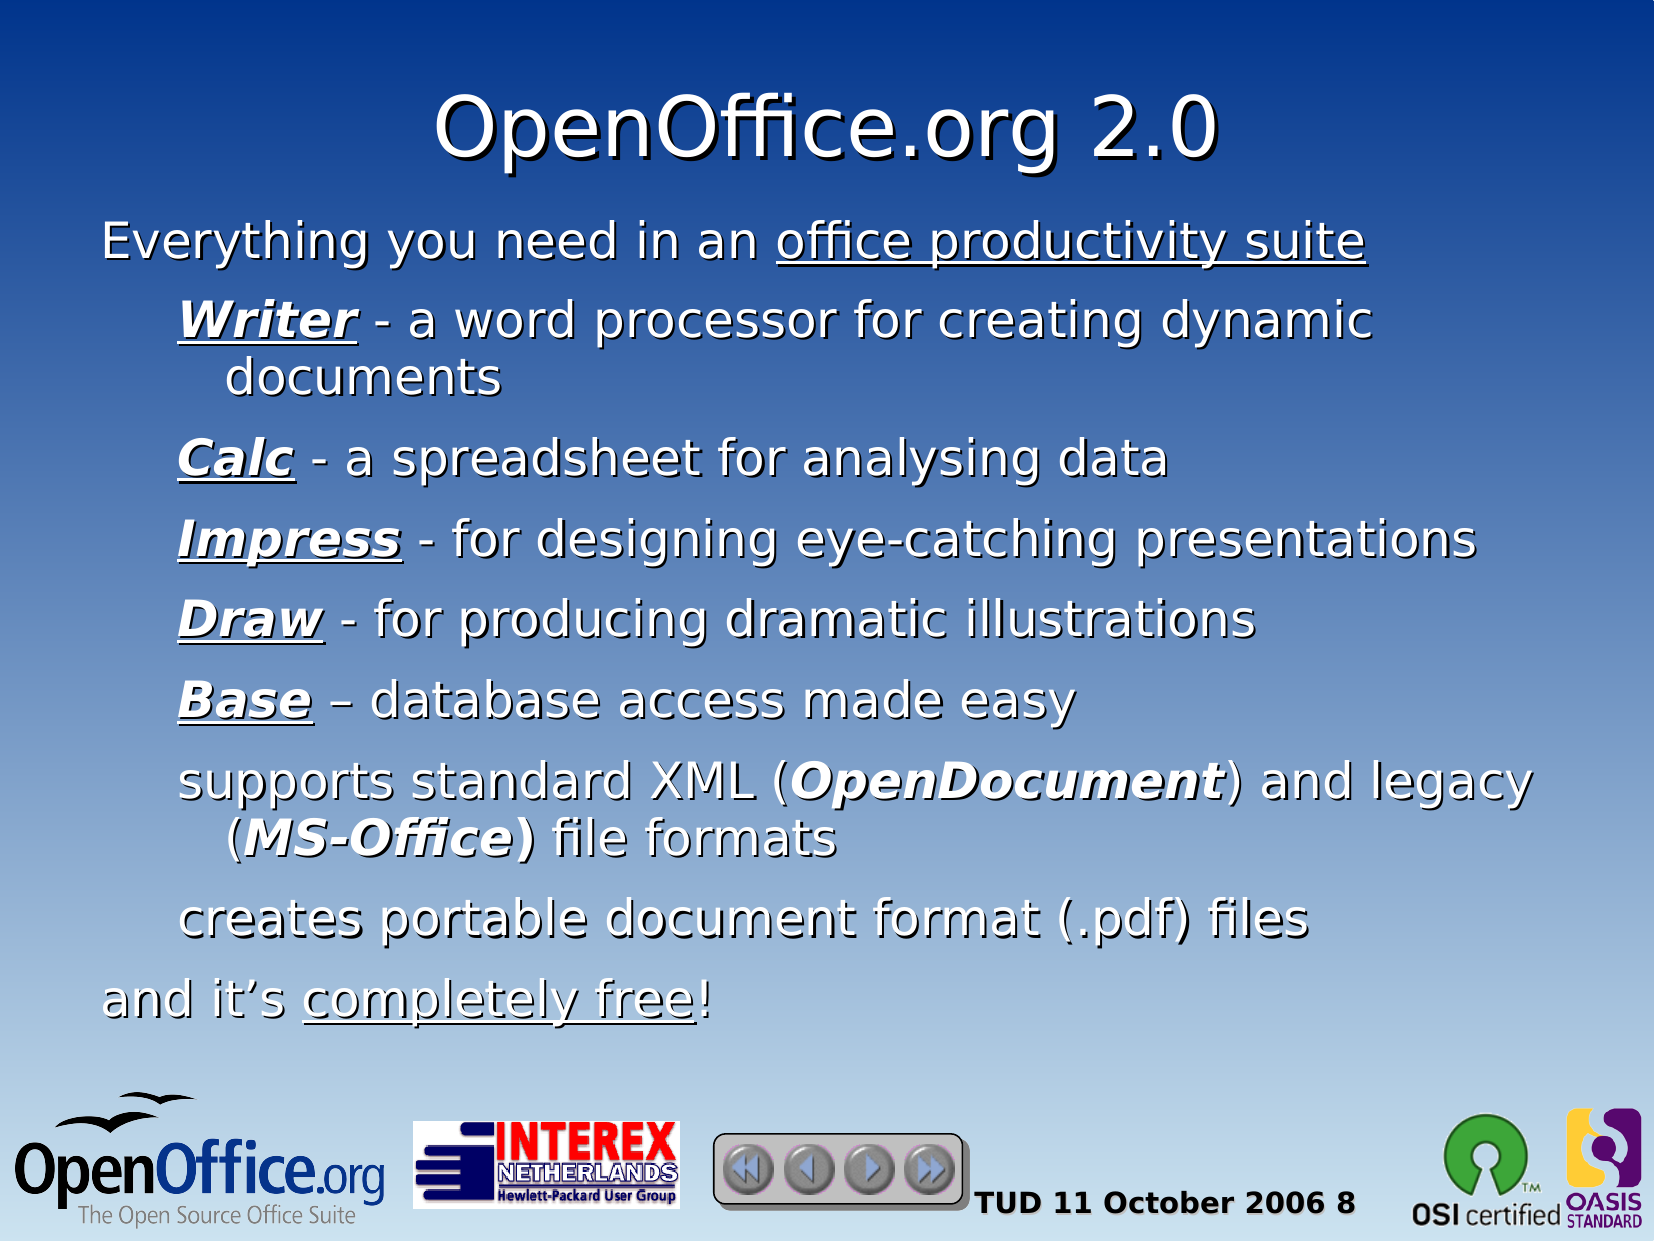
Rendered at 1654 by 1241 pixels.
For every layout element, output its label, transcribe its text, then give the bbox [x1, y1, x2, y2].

picture [413, 1121, 680, 1209]
title OpenOffice.org 2.0 [82, 49, 1571, 208]
picture [1405, 1102, 1654, 1238]
picture [723, 1144, 774, 1195]
text_box TUD 11 October 2006 32 [980, 1181, 1506, 1241]
list Everything you need in an office productivity suite Writer - a word processor for creating dynamic documents Calc - a spreadsheet for analysing data Impress - for designing eye-catching presentations Draw - for producing dramatic illustrations Base – database access made easy supports standard XML (OpenDocument) and legacy (MS-Office) file formats creates portable document format (.pdf) files and it’s completely free! [82, 212, 1571, 1070]
picture [784, 1144, 835, 1195]
picture [904, 1144, 955, 1195]
text_box [713, 1133, 963, 1204]
picture [844, 1144, 895, 1195]
picture [15, 1092, 384, 1229]
